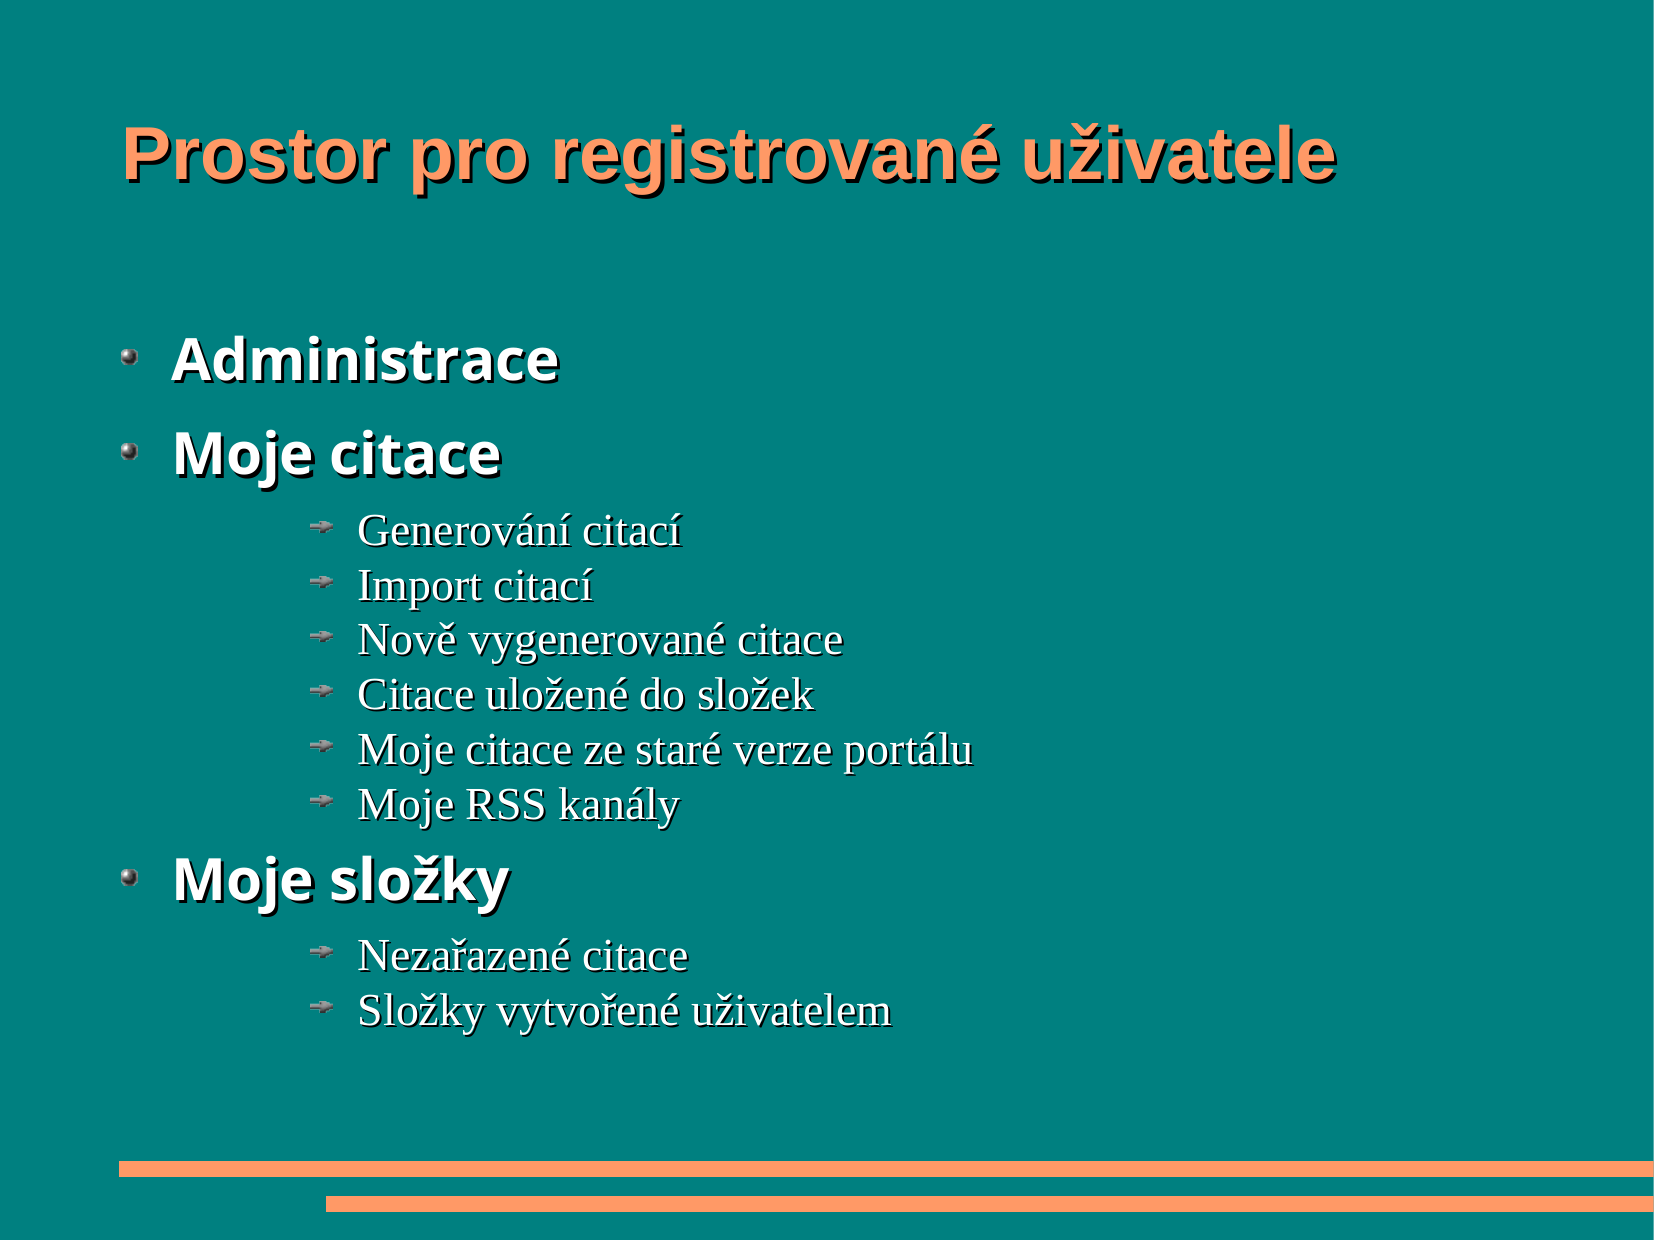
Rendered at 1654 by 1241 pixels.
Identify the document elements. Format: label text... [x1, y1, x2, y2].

list Administrace Moje citace Generování citací Import citací Nově vygenerované citace Citace uložené do složek Moje citace ze staré verze portálu Moje RSS kanály Moje složky Nezařazené citace Složky vytvořené uživatelem [121, 322, 1561, 1132]
title Prostor pro registrované uživatele [121, 46, 1534, 254]
